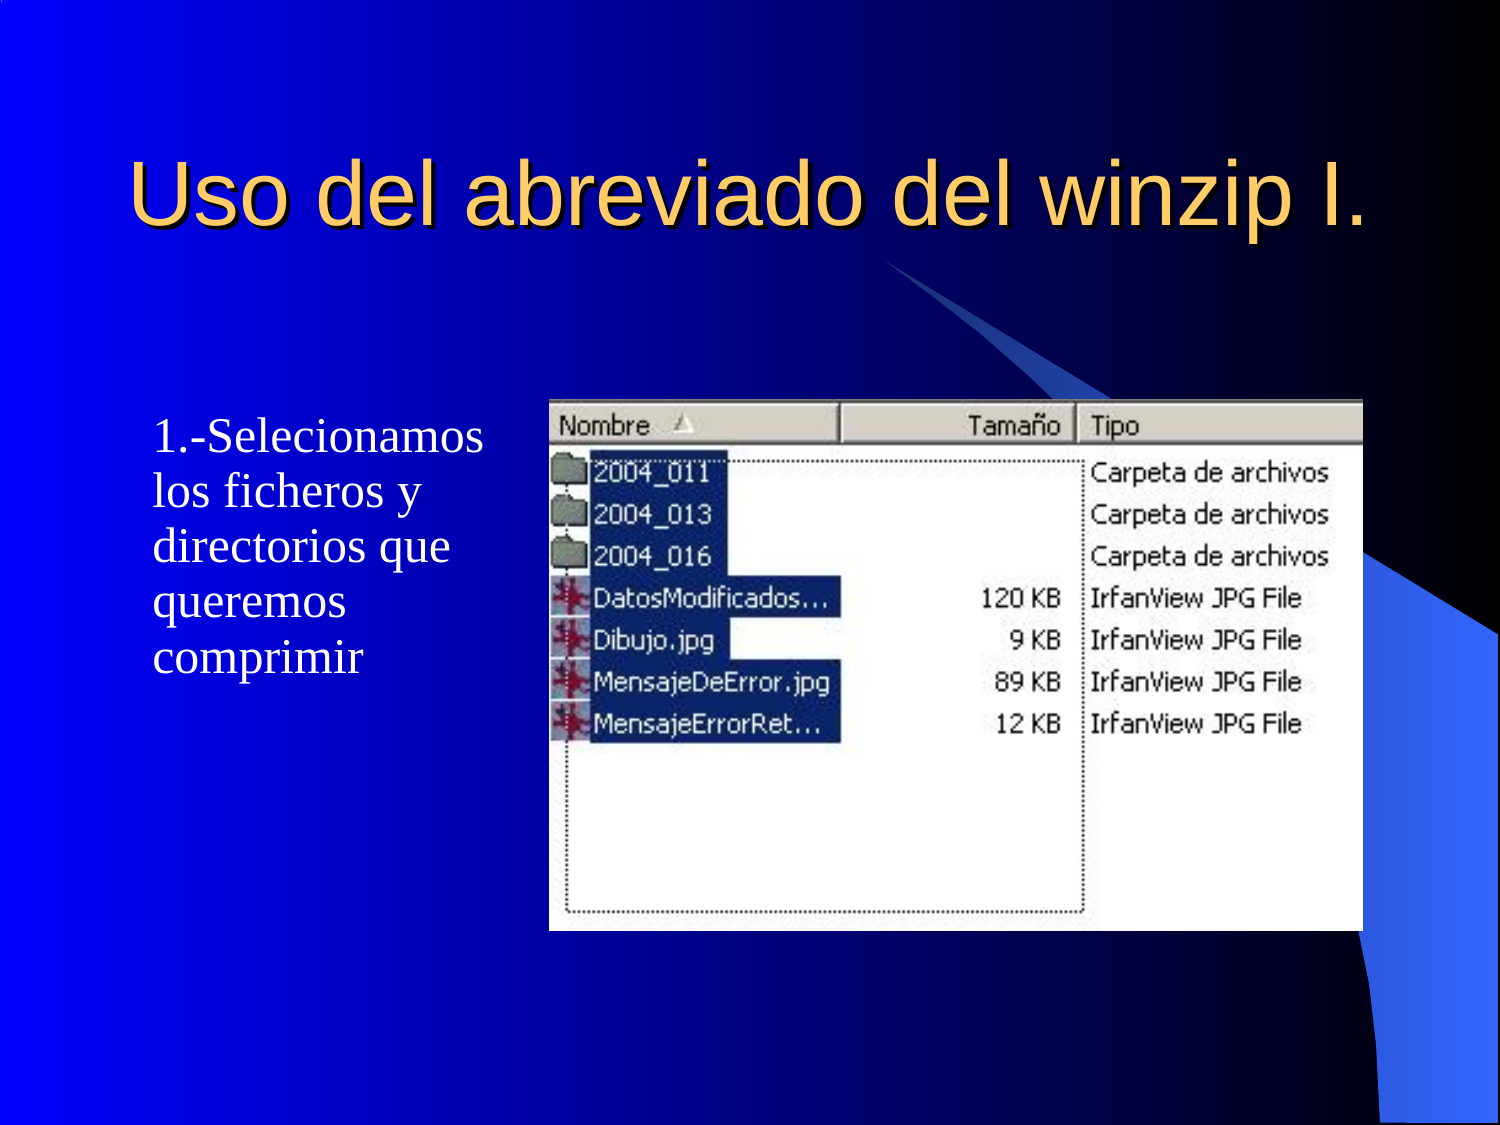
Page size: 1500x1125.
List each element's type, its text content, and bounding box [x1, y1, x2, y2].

title Uso del abreviado del winzip I. [111, 99, 1438, 288]
text_box 1.-Selecionamos los ficheros y directorios que queremos comprimir [137, 399, 513, 692]
picture [549, 399, 1363, 931]
